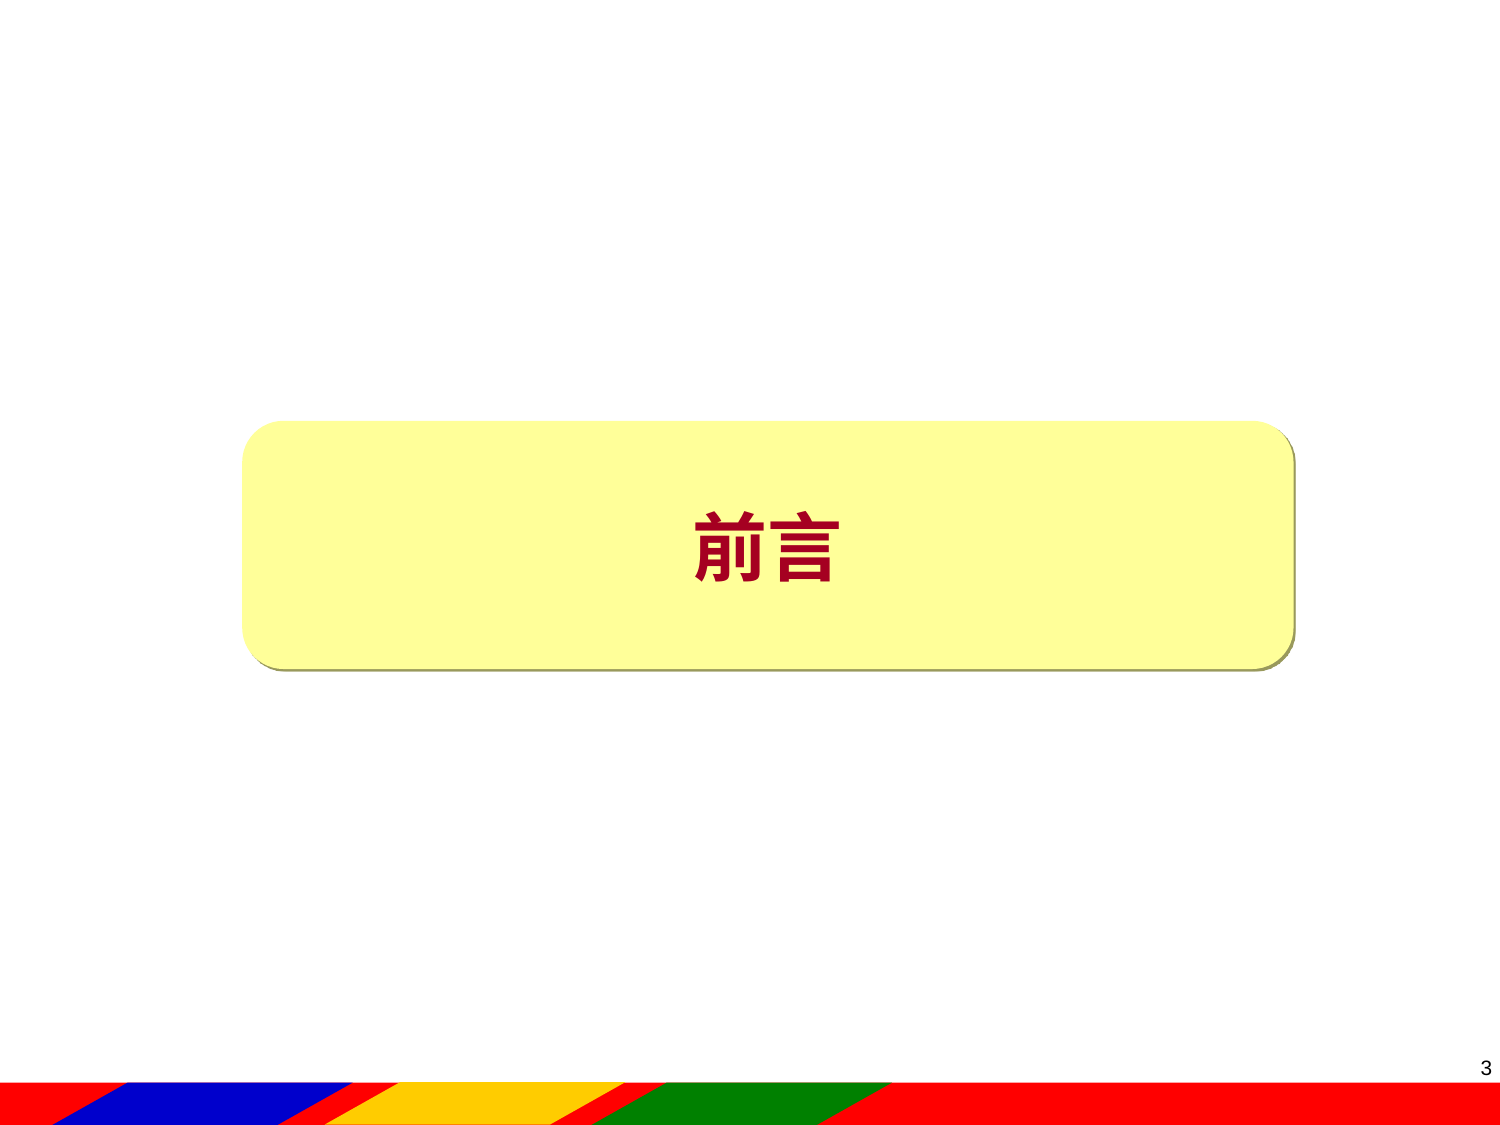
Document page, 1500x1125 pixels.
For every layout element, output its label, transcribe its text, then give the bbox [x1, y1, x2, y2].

text_box 前言 [242, 420, 1294, 670]
text_box <編號> [1268, 1047, 1500, 1123]
